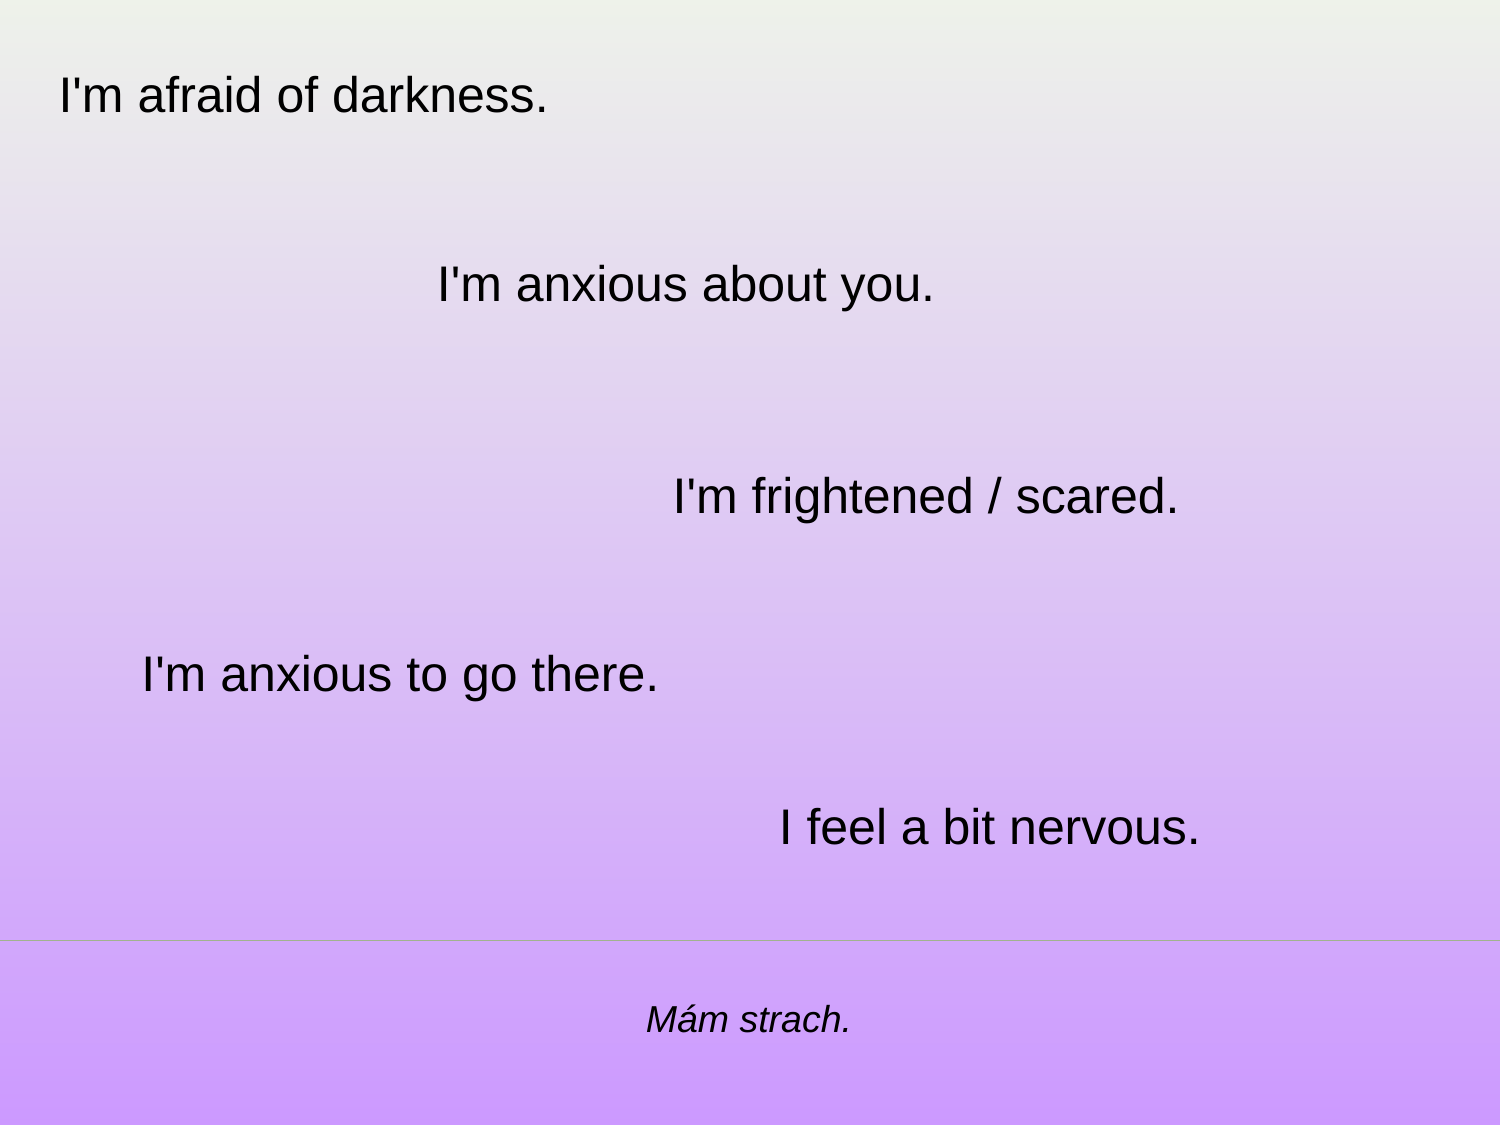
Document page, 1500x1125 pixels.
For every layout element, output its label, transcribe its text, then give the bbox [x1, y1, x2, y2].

text_box I'm anxious to go there. [126, 633, 675, 709]
text_box Mám strach. [630, 987, 867, 1049]
text_box I'm frightened / scared. [657, 456, 1196, 532]
text_box I feel a bit nervous. [763, 786, 1217, 863]
text_box I'm anxious about you. [422, 243, 951, 319]
text_box I'm afraid of darkness. [43, 54, 565, 131]
